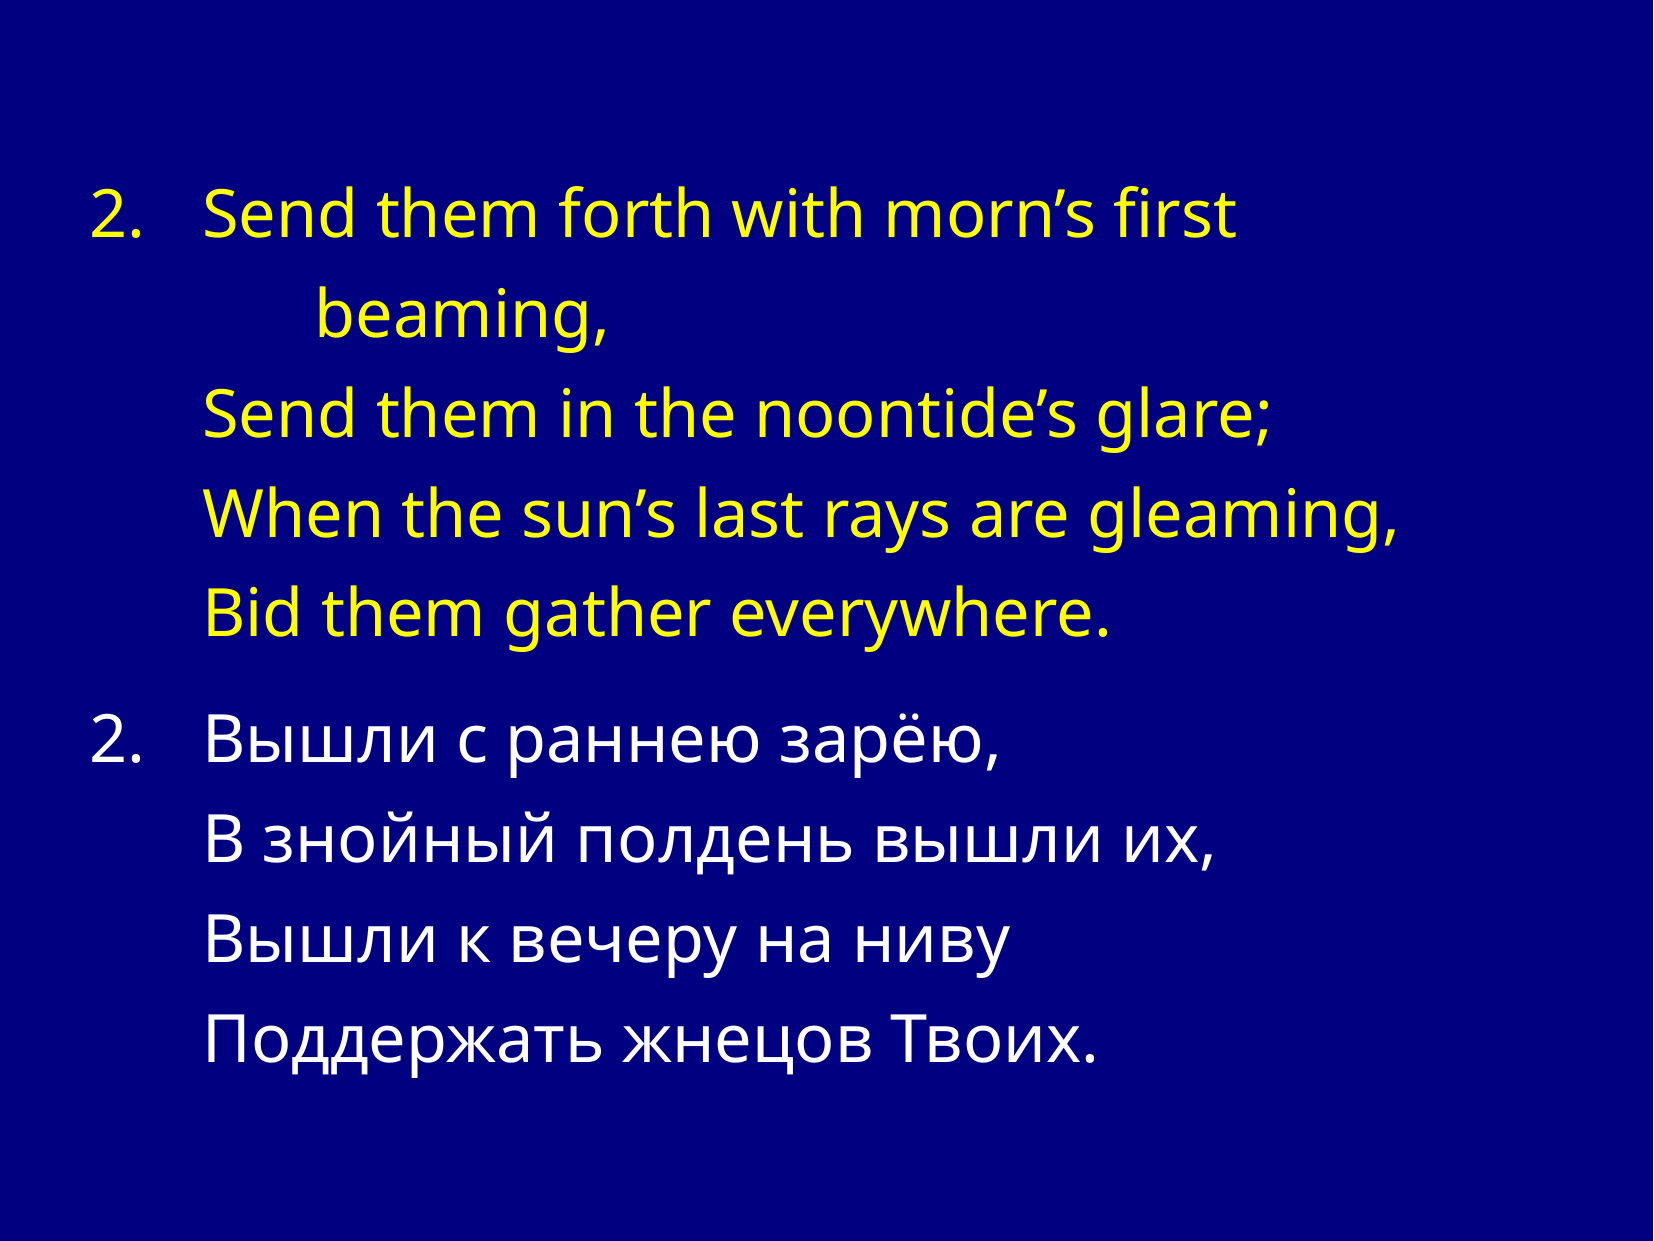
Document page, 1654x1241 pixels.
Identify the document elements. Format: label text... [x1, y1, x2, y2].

text_box 2. Send them forth with morn’s first beaming, Send them in the noontide’s glare; When the sun’s last rays are gleaming, Bid them gather everywhere. [75, 150, 1576, 638]
text_box 2. Вышли с раннею зарёю, В знойный полдень вышли их, Вышли к вечеру на ниву Поддержать жнецов Твоих. [75, 675, 1576, 1163]
